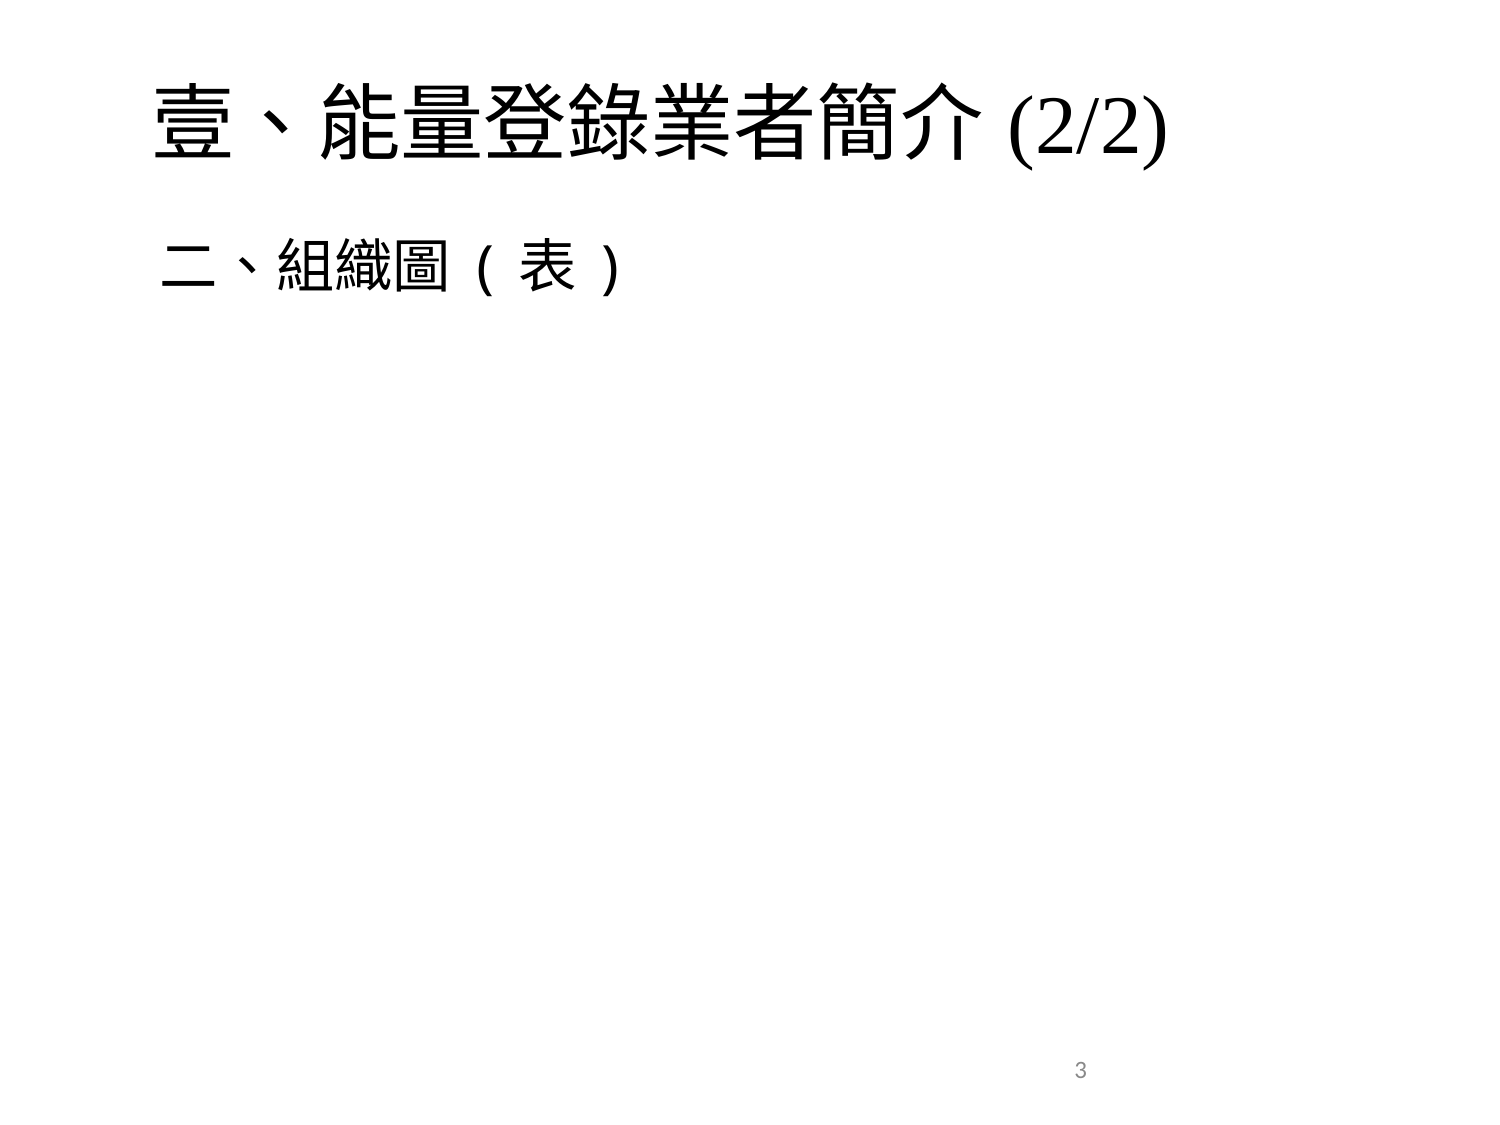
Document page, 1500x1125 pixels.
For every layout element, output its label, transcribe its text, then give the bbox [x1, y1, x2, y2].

text_box [1059, 1042, 1397, 1103]
text_box 二、組織圖(表) [70, 213, 644, 312]
text_box 壹、能量登錄業者簡介(2/2) [135, 59, 1430, 277]
text_box 二、組織圖(表) [401, 277, 441, 286]
